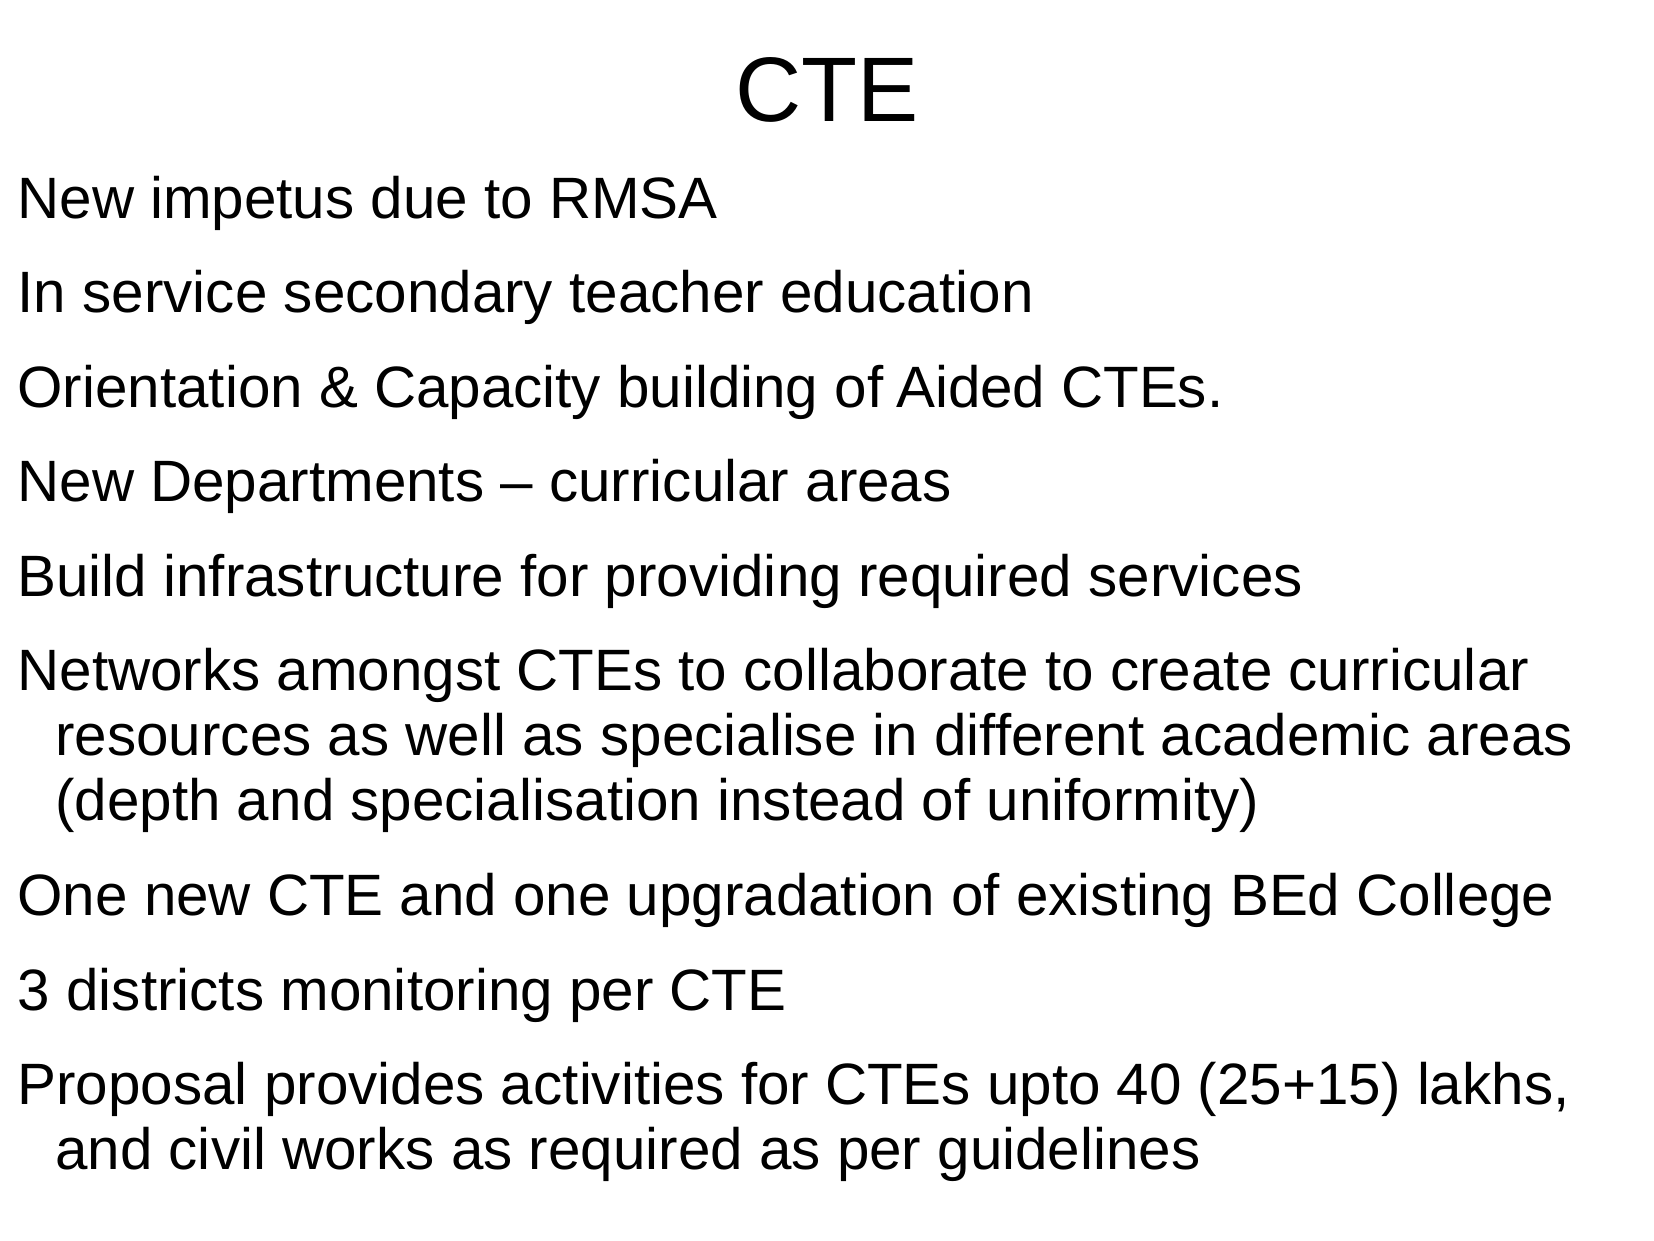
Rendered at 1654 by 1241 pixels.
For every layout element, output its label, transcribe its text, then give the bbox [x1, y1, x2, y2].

title CTE [82, 31, 1571, 148]
list New impetus due to RMSA In service secondary teacher education Orientation & Capacity building of Aided CTEs. New Departments – curricular areas Build infrastructure for providing required services Networks amongst CTEs to collaborate to create curricular resources as well as specialise in different academic areas (depth and specialisation instead of uniformity) One new CTE and one upgradation of existing BEd College 3 districts monitoring per CTE Proposal provides activities for CTEs upto 40 (25+15) lakhs, and civil works as required as per guidelines [17, 165, 1642, 1230]
